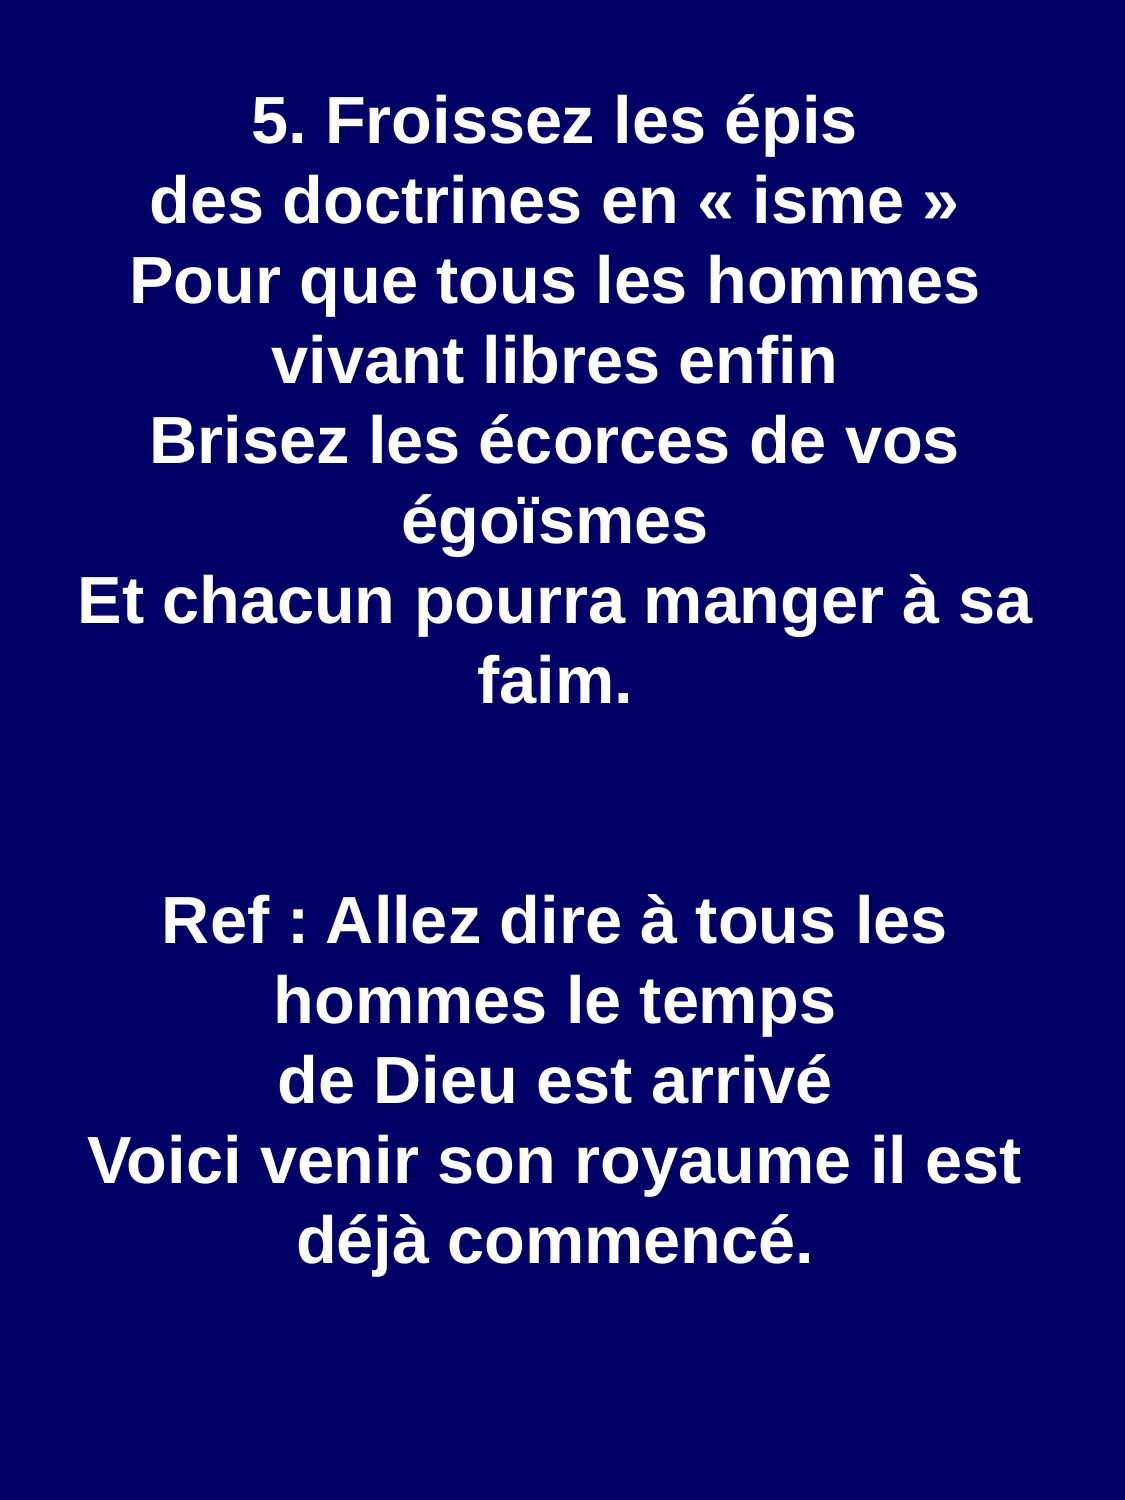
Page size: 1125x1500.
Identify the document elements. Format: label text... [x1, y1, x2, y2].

text_box 5. Froissez les épis des doctrines en « isme » Pour que tous les hommes vivant libres enfin Brisez les écorces de vos égoïsmes Et chacun pourra manger à sa faim. Ref : Allez dire à tous les hommes le temps de Dieu est arrivé Voici venir son royaume il est déjà commencé. [11, 0, 1099, 1489]
